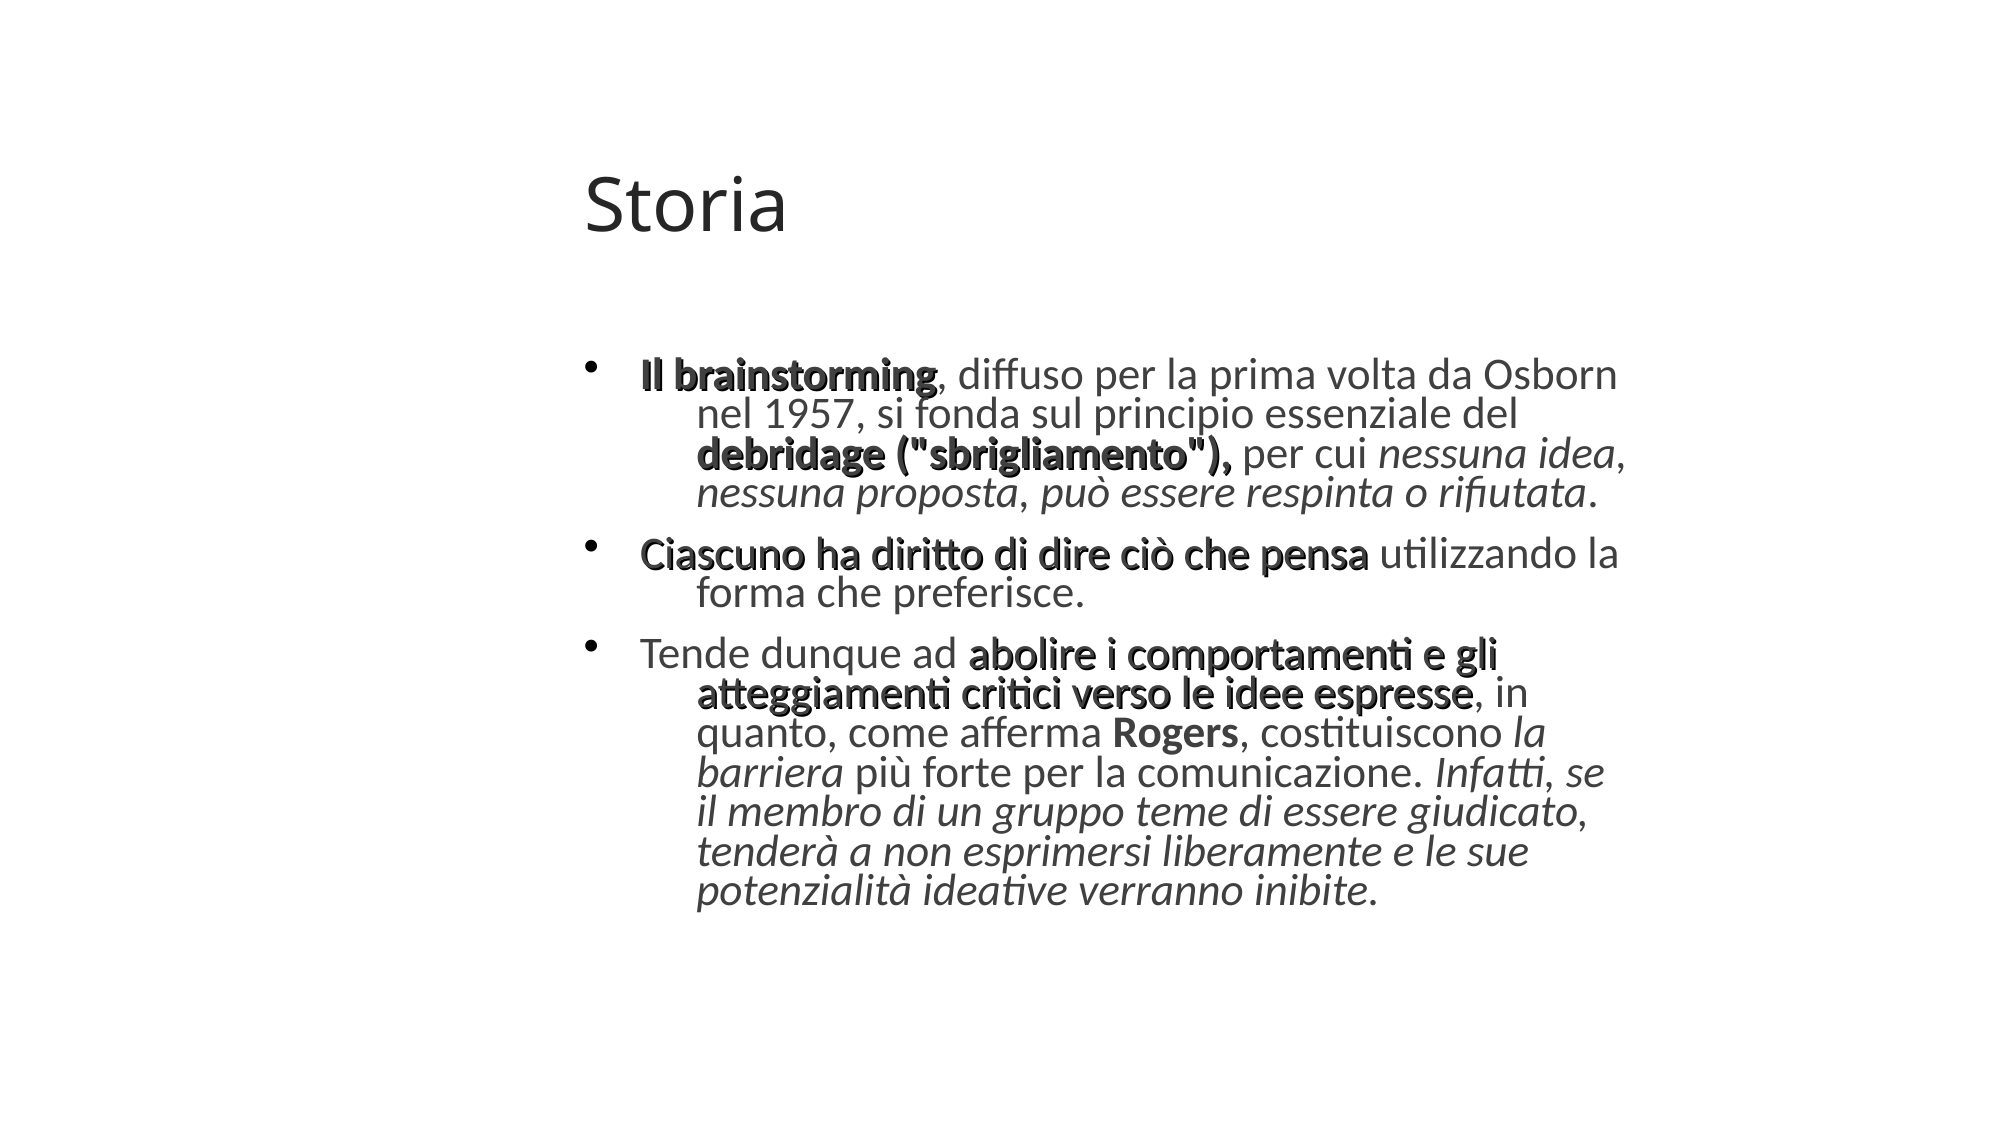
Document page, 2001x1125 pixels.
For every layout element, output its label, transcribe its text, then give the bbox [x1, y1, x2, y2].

list Il brainstorming, diffuso per la prima volta da Osborn nel 1957, si fonda sul principio essenziale del debridage ("sbrigliamento"), per cui nessuna idea, nessuna proposta, può essere respinta o rifiutata. Ciascuno ha diritto di dire ciò che pensa utilizzando la forma che preferisce. Tende dunque ad abolire i comportamenti e gli atteggiamenti critici verso le idee espresse, in quanto, come afferma Rogers, costituiscono la barriera più forte per la comunicazione. Infatti, se il membro di un gruppo teme di essere giudicato, tenderà a non esprimersi liberamente e le sue potenzialità ideative verranno inibite. [568, 350, 1651, 970]
title Storia [569, 102, 1651, 313]
